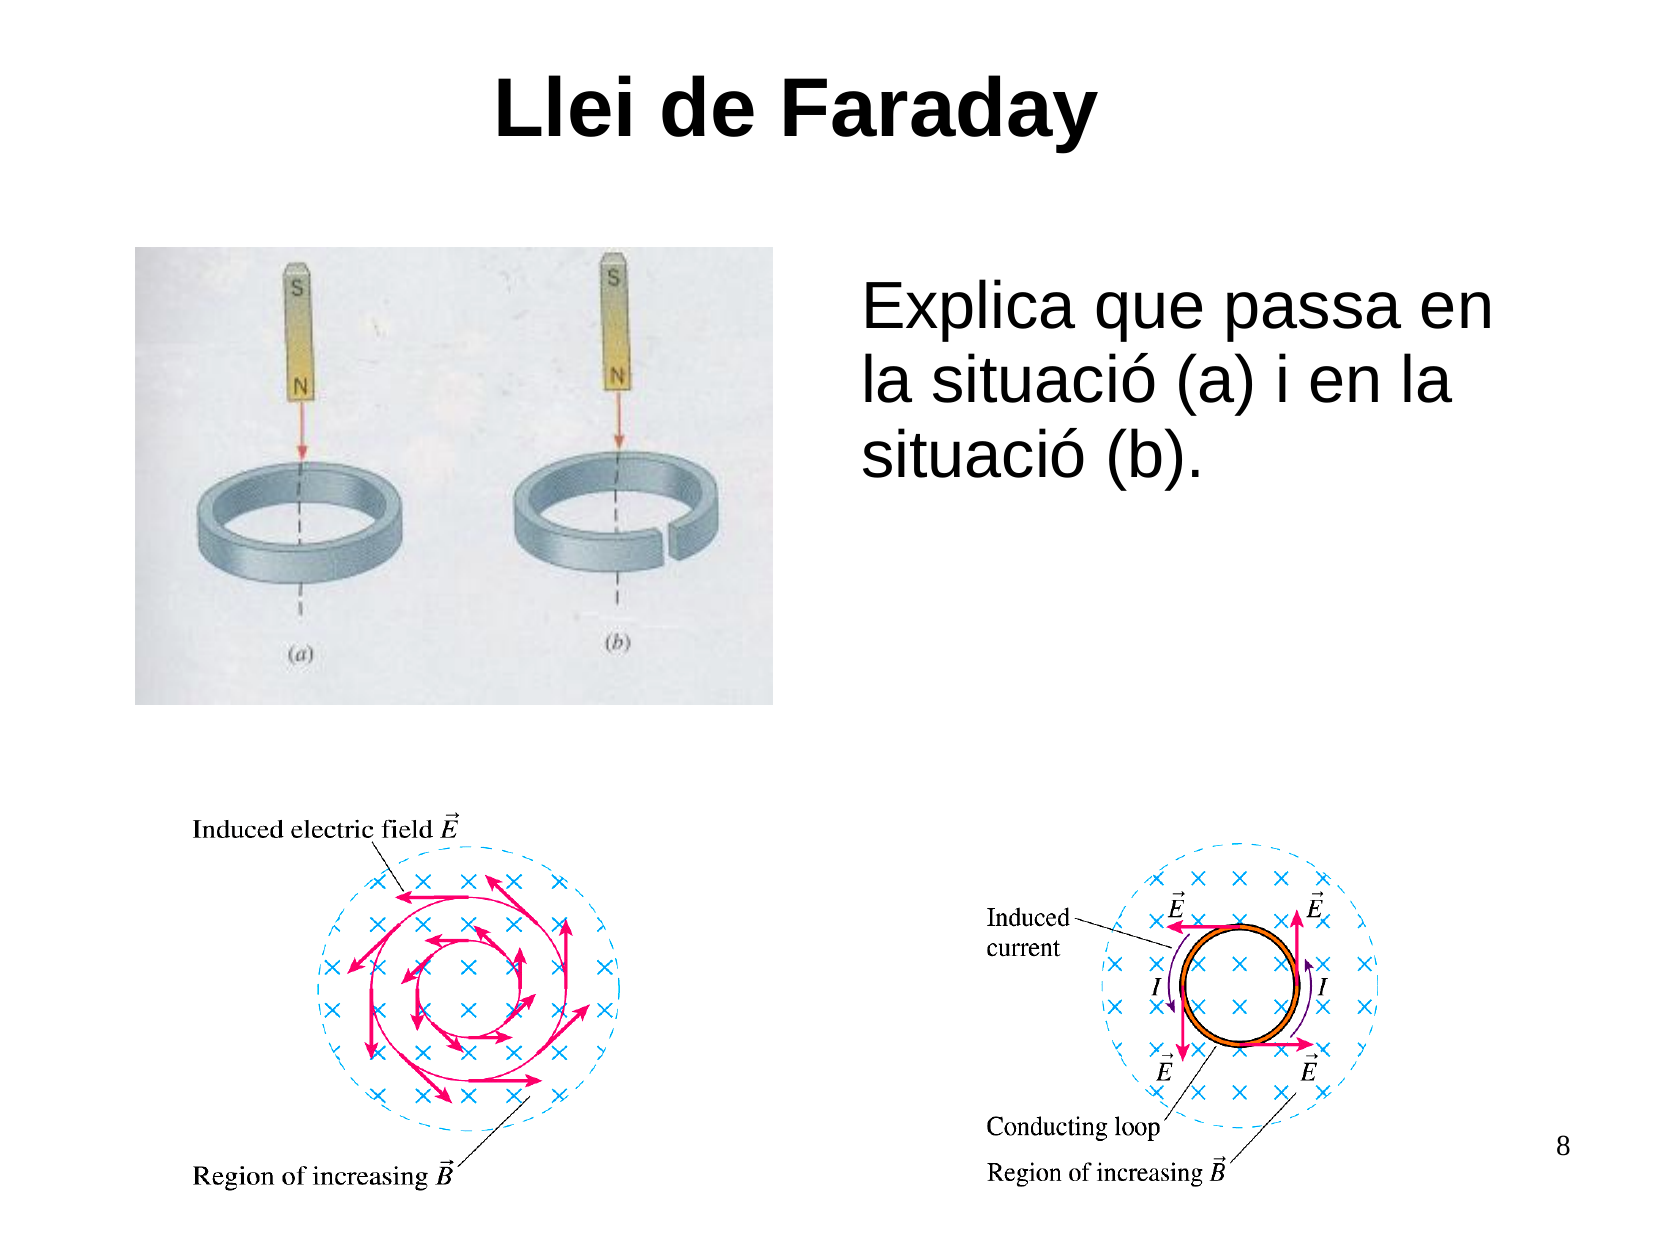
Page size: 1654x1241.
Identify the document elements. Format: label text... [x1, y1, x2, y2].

text_box Llei de Faraday [478, 54, 1141, 163]
picture [187, 796, 625, 1193]
text_box Explica que passa en la situació (a) i en la situació (b). [846, 260, 1529, 500]
picture [982, 800, 1383, 1190]
picture [135, 247, 773, 706]
